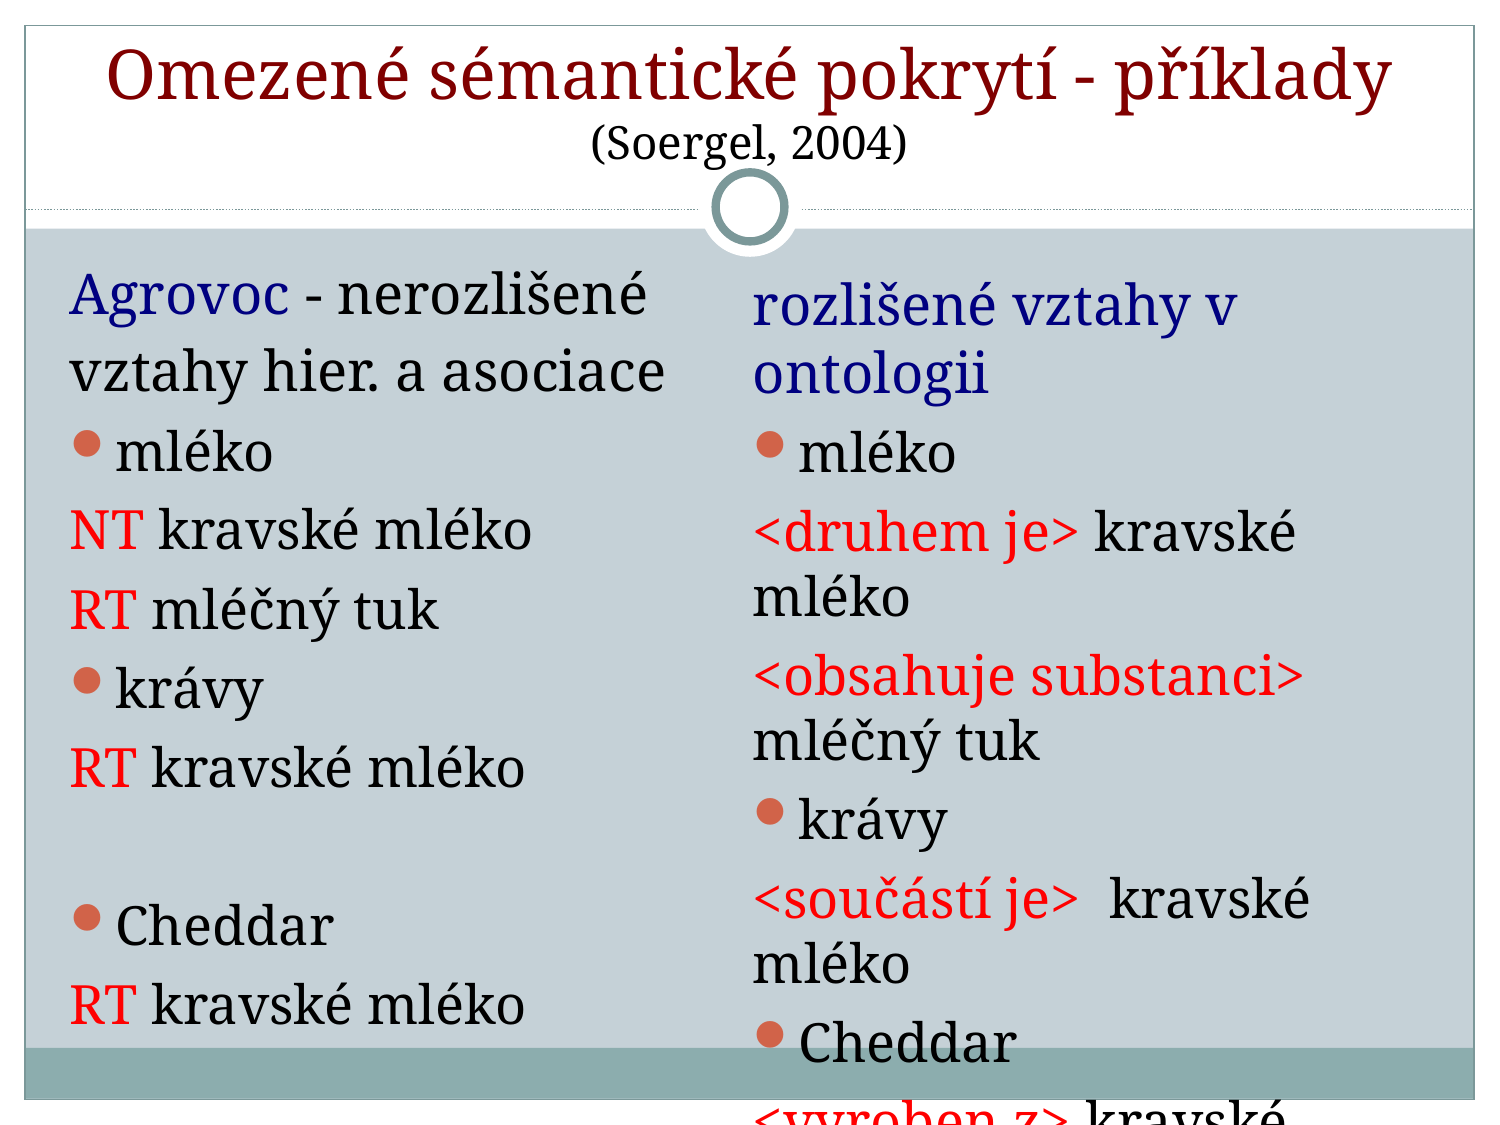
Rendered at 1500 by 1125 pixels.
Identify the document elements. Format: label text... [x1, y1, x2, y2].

list Agrovoc - nerozlišené vztahy hier. a asociace mléko NT kravské mléko RT mléčný tuk krávy RT kravské mléko Cheddar RT kravské mléko [55, 250, 739, 1034]
list rozlišené vztahy v ontologii mléko <druhem je> kravské mléko <obsahuje substanci> mléčný tuk krávy <součástí je> kravské mléko Cheddar <vyroben z> kravské mléko [738, 261, 1472, 1093]
title Omezené sémantické pokrytí - příklady (Soergel, 2004) [49, 23, 1450, 177]
